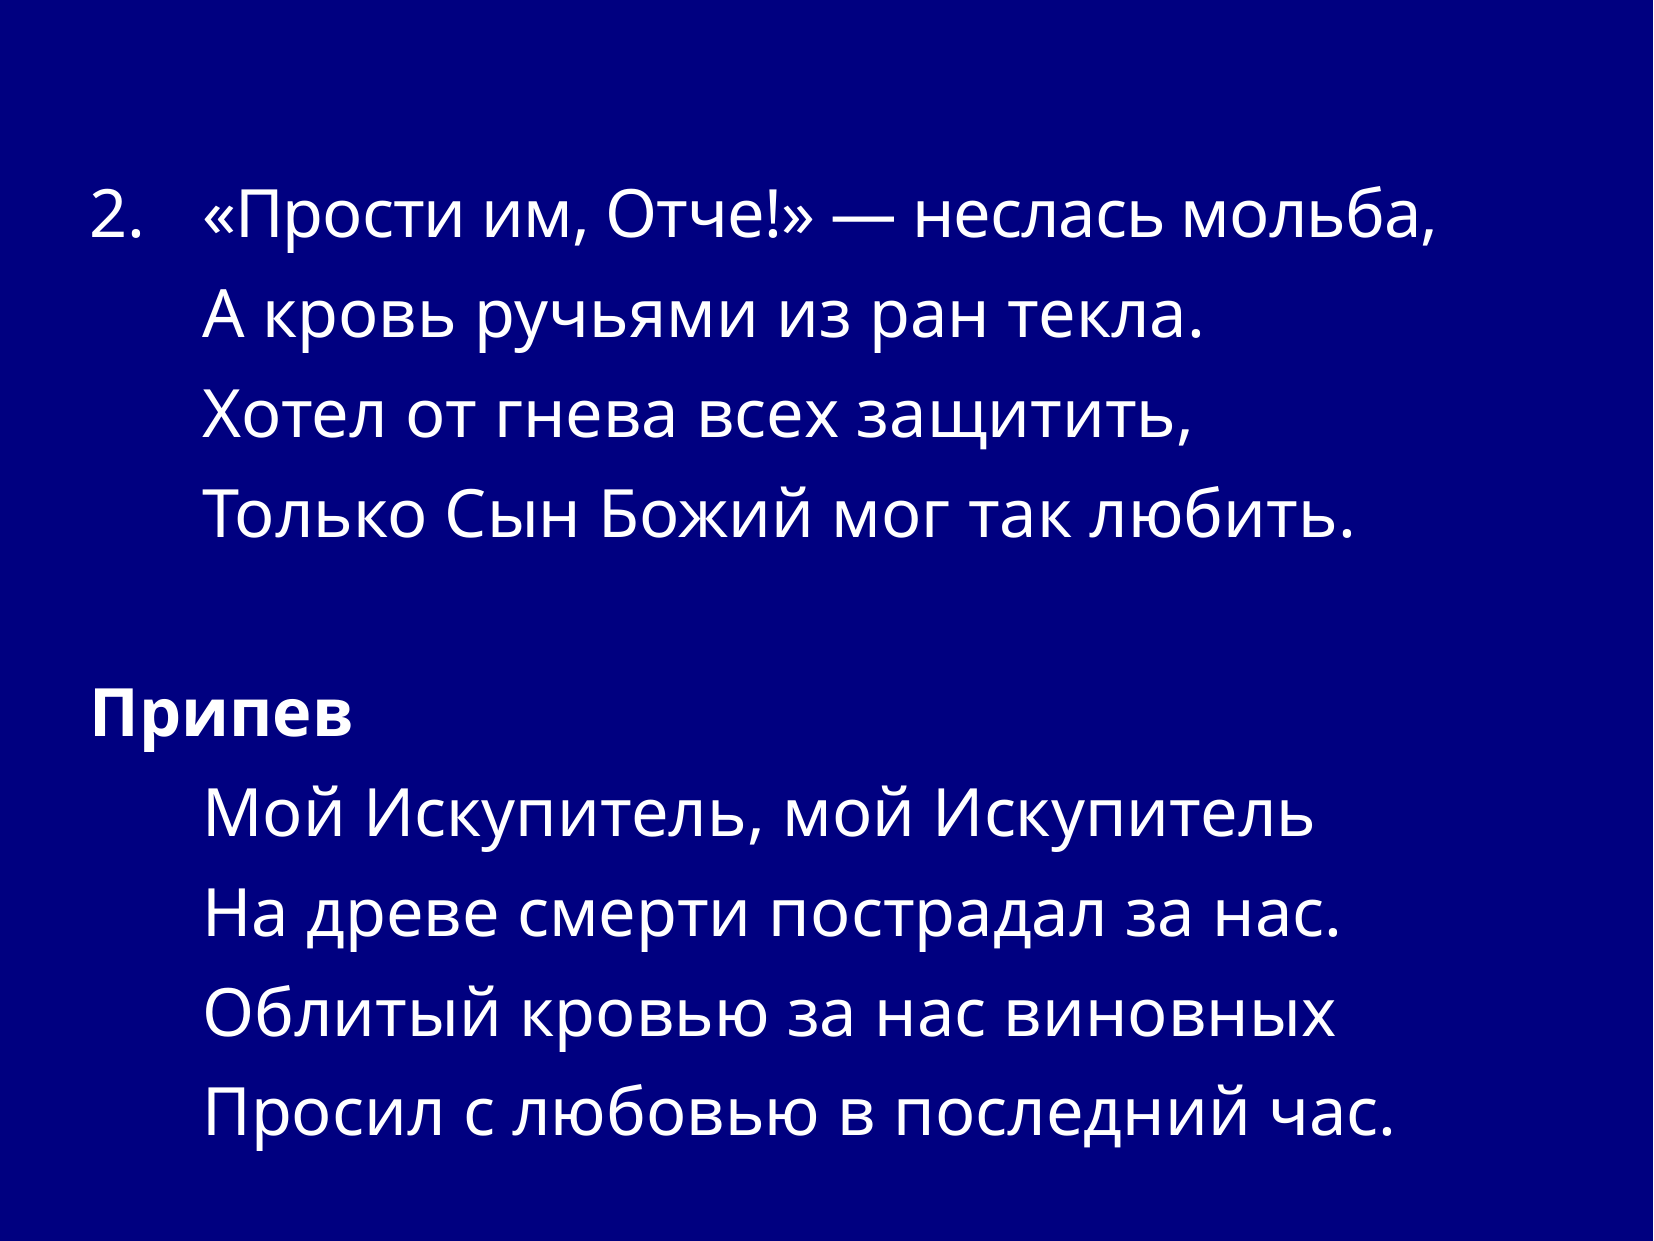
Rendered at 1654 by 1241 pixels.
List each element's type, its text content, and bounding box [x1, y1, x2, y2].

text_box 2. «Прости им, Отче!» — неслась мольба, А кровь ручьями из ран текла. Хотел от гнева всех защитить, Только Сын Божий мог так любить. Припев Мой Искупитель, мой Искупитель На древе смерти пострадал за нас. Облитый кровью за нас виновных Просил с любовью в последний час. [75, 150, 1653, 1163]
